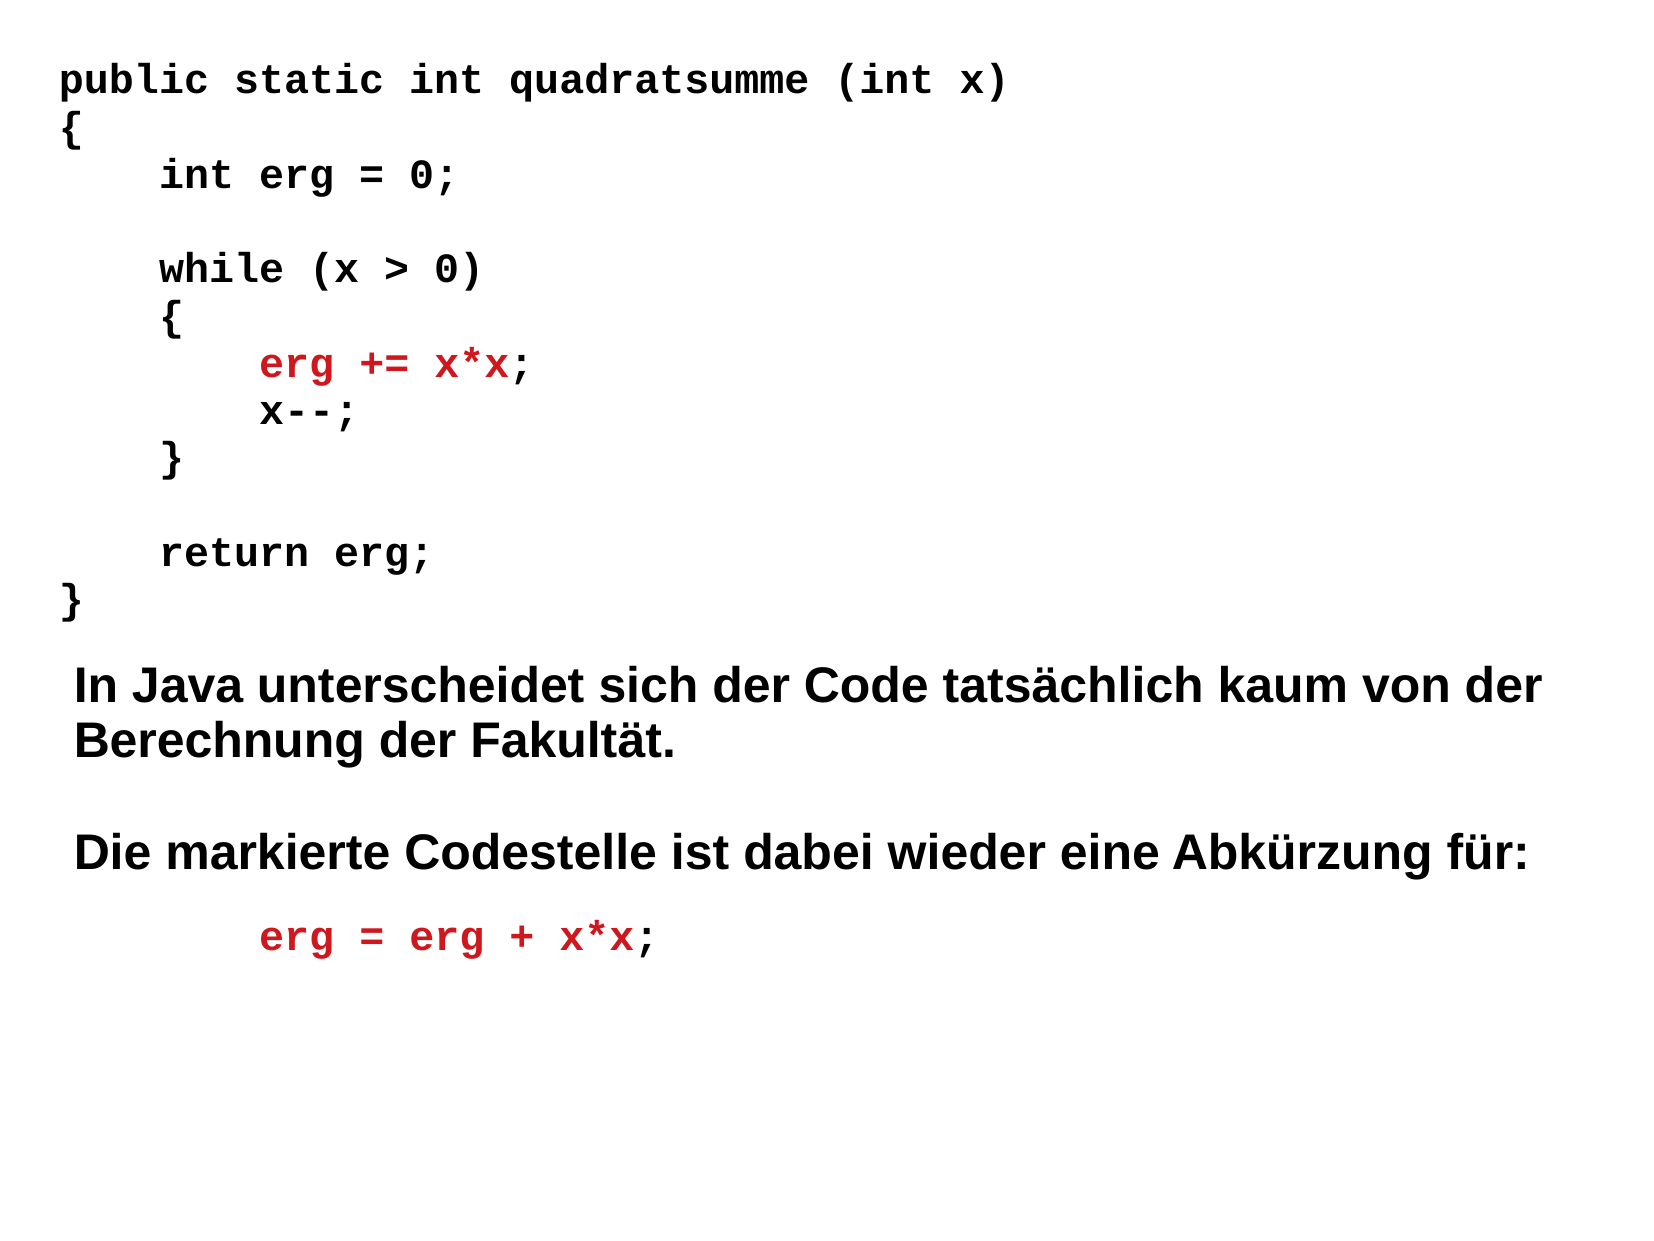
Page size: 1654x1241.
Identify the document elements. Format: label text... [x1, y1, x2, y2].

title erg = erg + x*x; [59, 915, 1595, 975]
title public static int quadratsumme (int x) { int erg = 0; while (x > 0) { erg += x*x; x--; } return erg; } [59, 59, 1595, 627]
text_box In Java unterscheidet sich der Code tatsächlich kaum von der Berechnung der Fakultät. Die markierte Codestelle ist dabei wieder eine Abkürzung für: [59, 649, 1595, 888]
